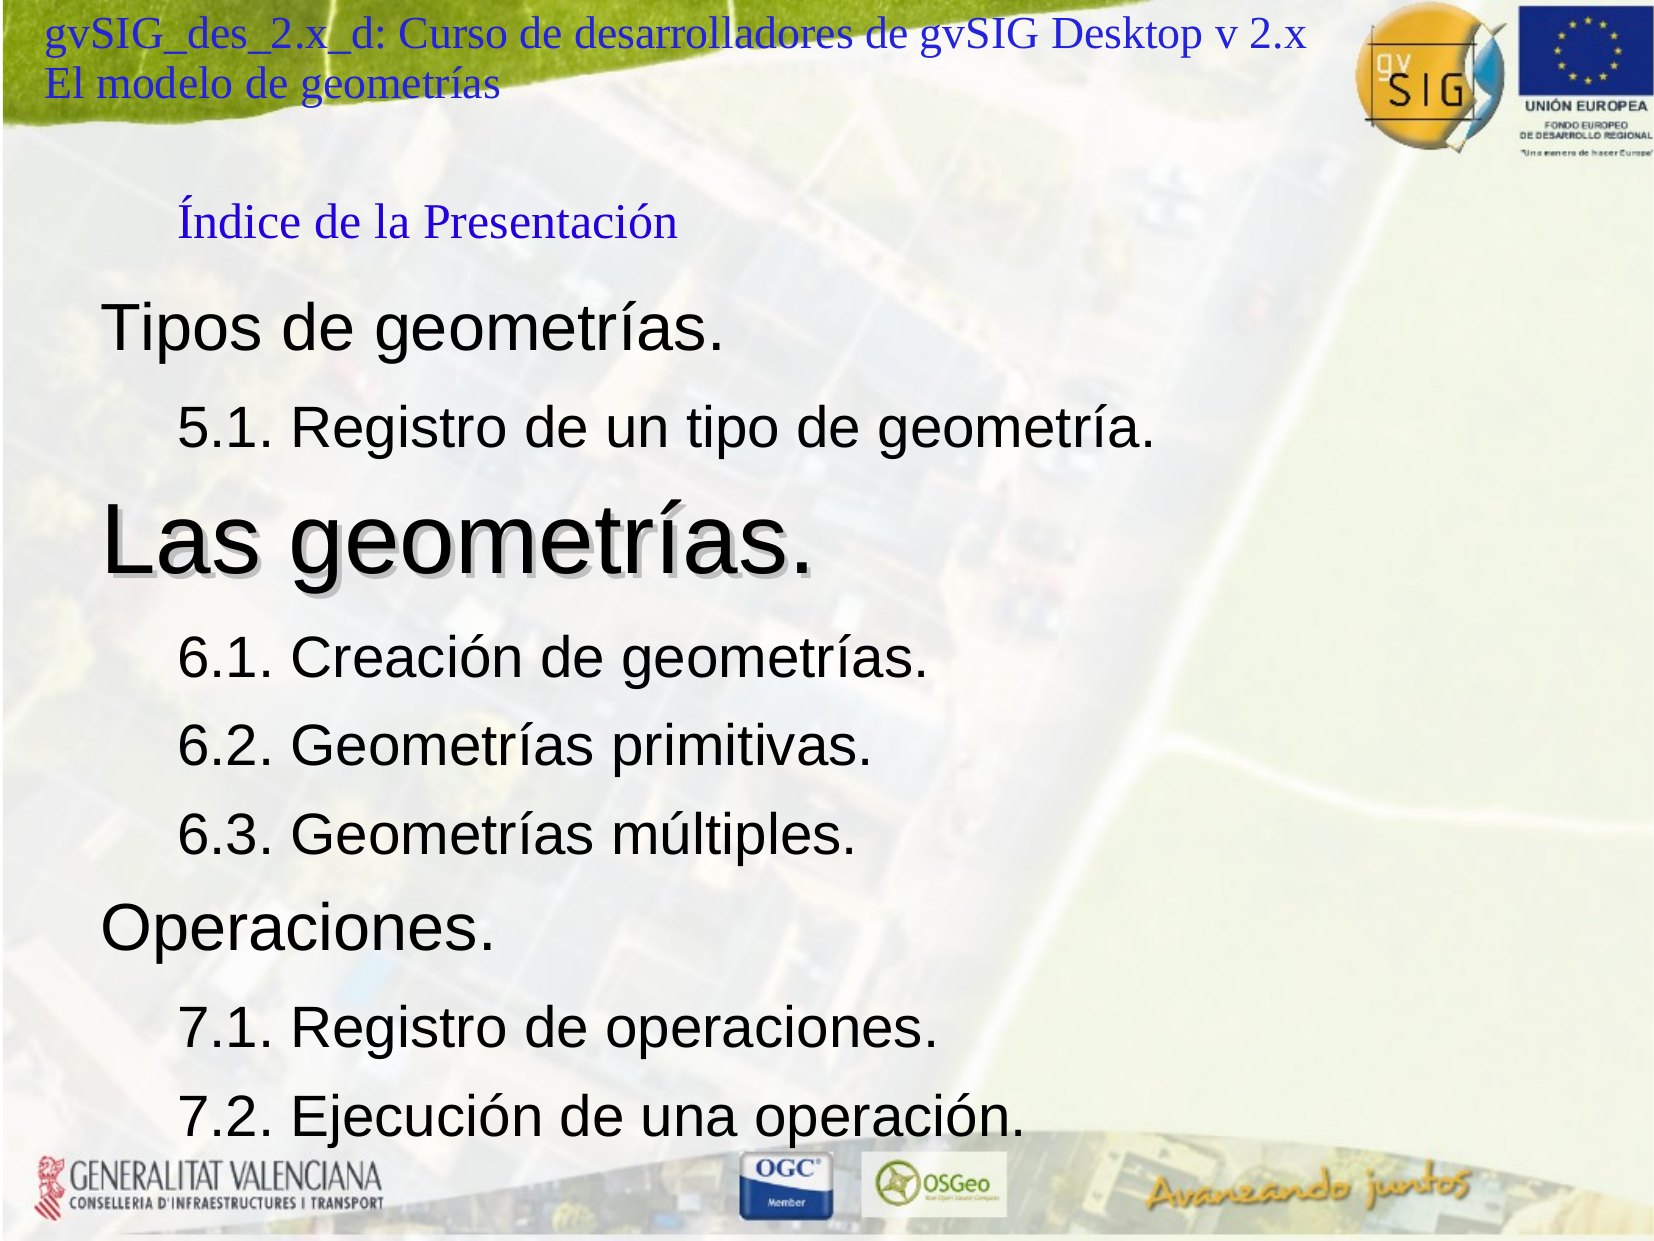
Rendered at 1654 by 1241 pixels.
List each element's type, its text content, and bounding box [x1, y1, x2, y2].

list Tipos de geometrías. 5.1. Registro de un tipo de geometría. Las geometrías. 6.1. Creación de geometrías. 6.2. Geometrías primitivas. 6.3. Geometrías múltiples. Operaciones. 7.1. Registro de operaciones. 7.2. Ejecución de una operación. [82, 290, 1571, 1149]
title Índice de la Presentación [177, 95, 1329, 347]
picture [2, 0, 1654, 1241]
